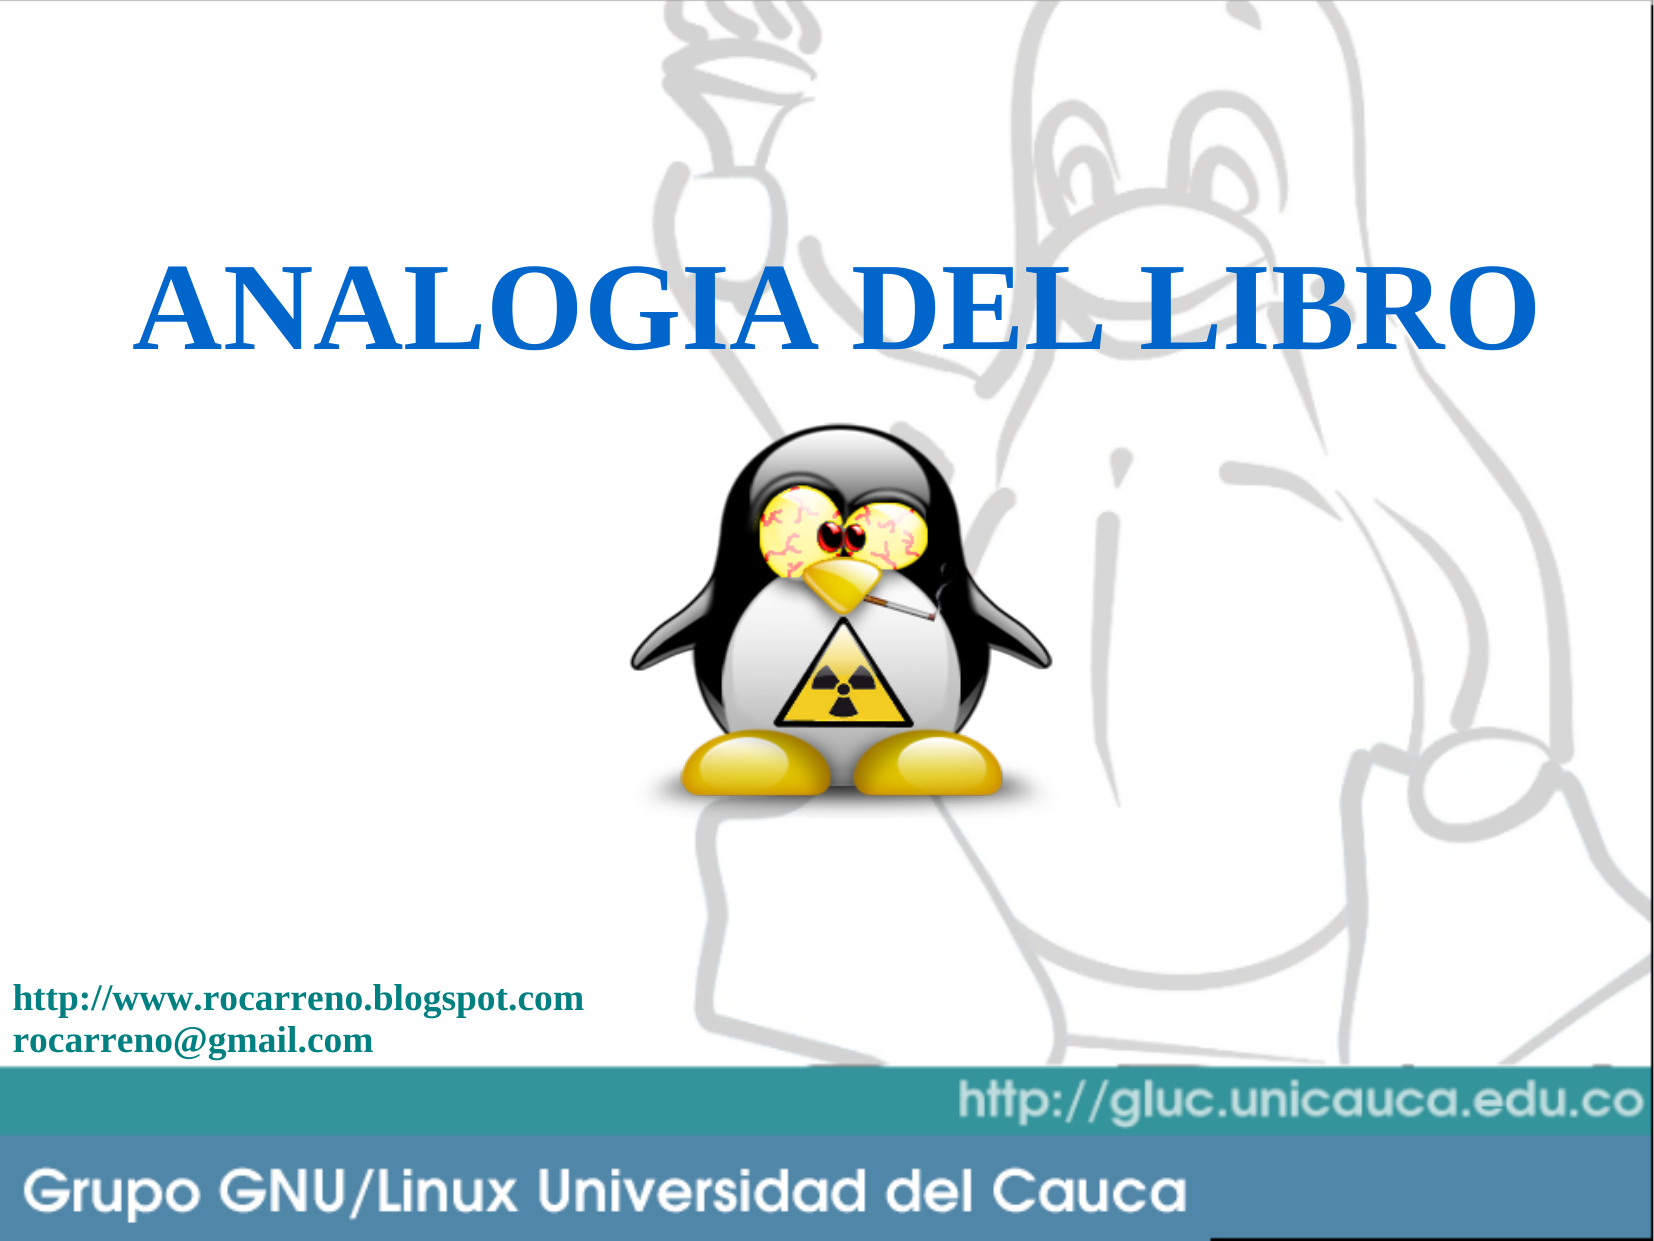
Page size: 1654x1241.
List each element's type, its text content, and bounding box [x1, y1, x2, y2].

text_box http://www.rocarreno.blogspot.com rocarreno@gmail.com [0, 969, 1652, 1118]
text_box ANALOGIA DEL LIBRO [118, 156, 1559, 384]
picture [0, 0, 1654, 1241]
